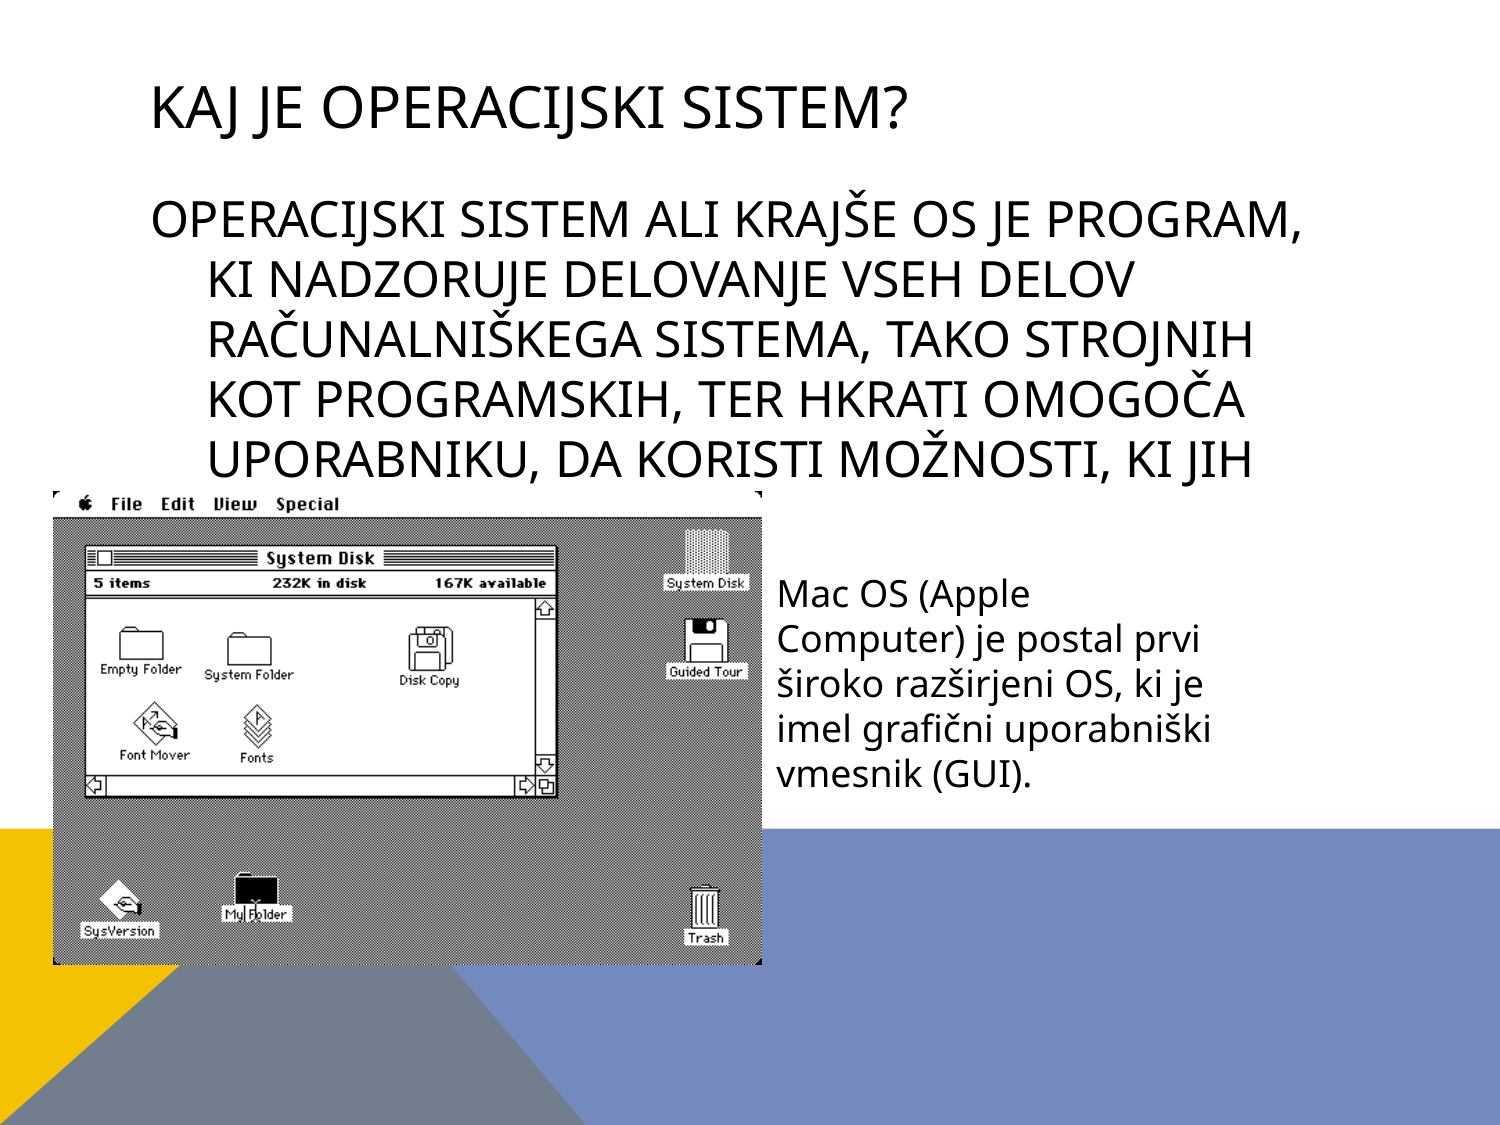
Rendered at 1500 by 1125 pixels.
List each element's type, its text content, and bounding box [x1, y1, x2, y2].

list OPERACIJSKI SISTEM ALI KRAJŠE OS JE PROGRAM, KI NADZORUJE DELOVANJE VSEH DELOV RAČUNALNIŠKEGA SISTEMA, TAKO STROJNIH KOT PROGRAMSKIH, TER HKRATI OMOGOČA UPORABNIKU, DA KORISTI MOŽNOSTI, KI JIH NUDI SISTEM. [134, 180, 1369, 768]
picture [53, 491, 762, 966]
title Kaj je operacijski sistem? [134, 59, 1369, 150]
text_box Mac OS (Apple Computer) je postal prvi široko razširjeni OS, ki je imel grafični uporabniški vmesnik (GUI). [761, 562, 1235, 803]
